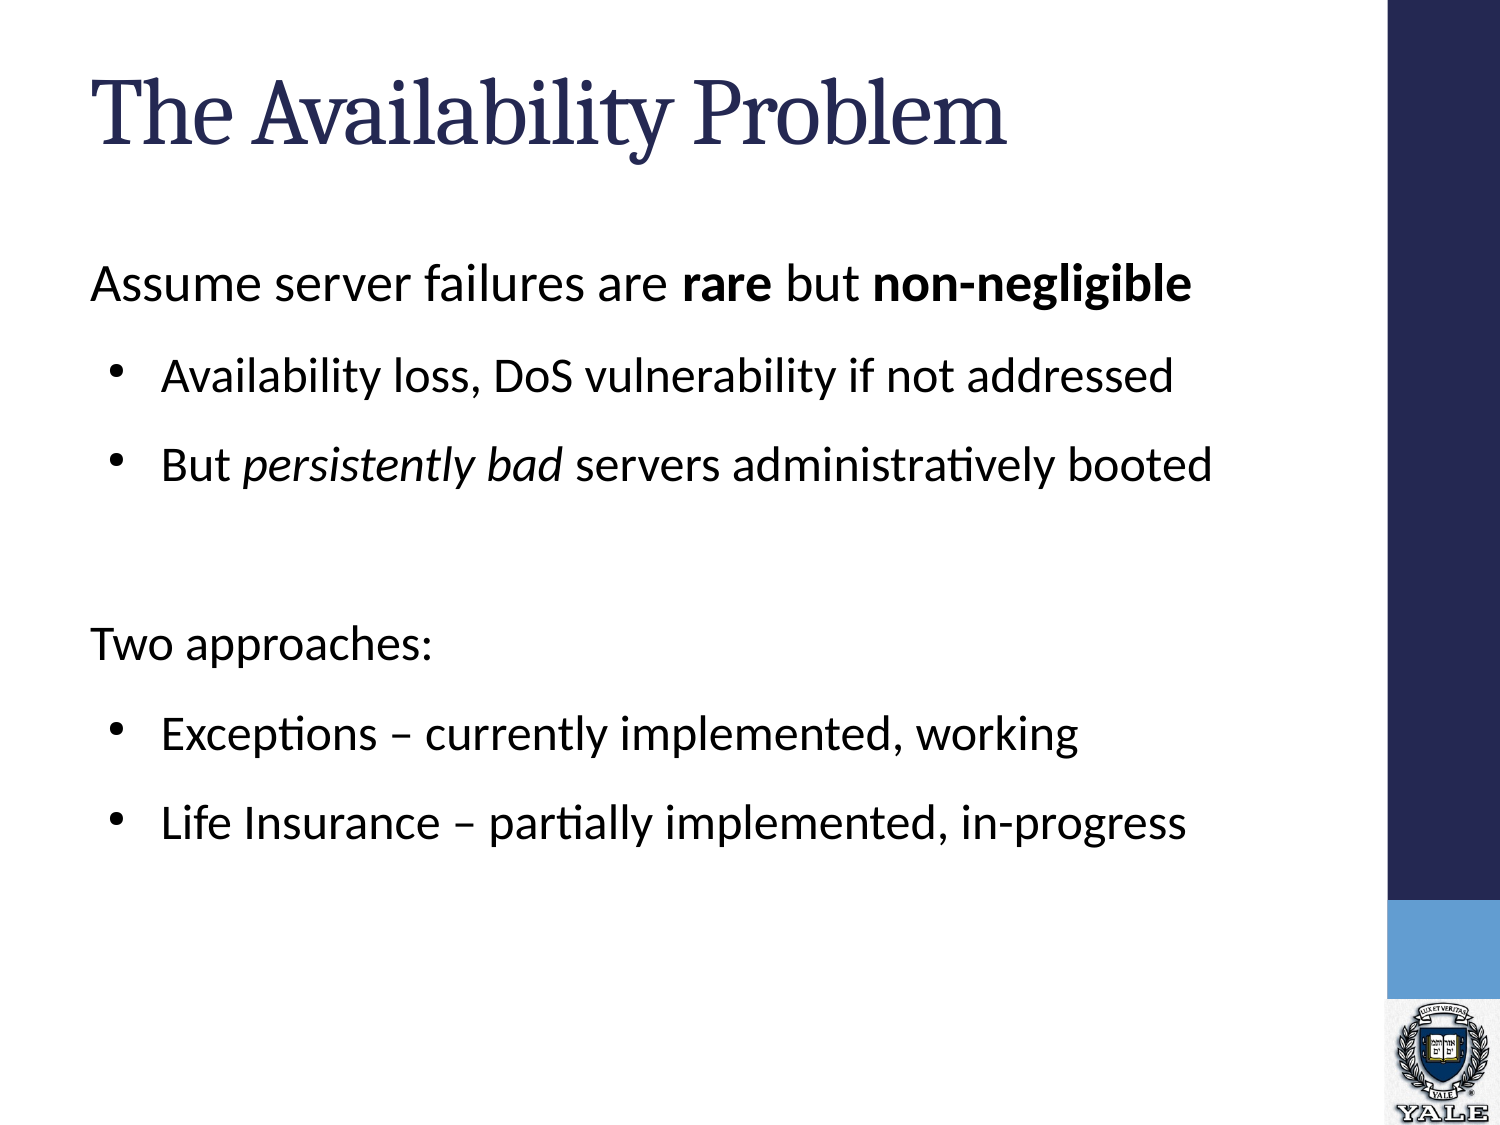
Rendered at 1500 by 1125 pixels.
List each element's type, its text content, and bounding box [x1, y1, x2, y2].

picture [1384, 999, 1500, 1125]
title The Availability Problem [75, 12, 1325, 200]
list Assume server failures are rare but non-negligible Availability loss, DoS vulnerability if not addressed But persistently bad servers administratively booted Two approaches: Exceptions – currently implemented, working Life Insurance – partially implemented, in-progress [75, 239, 1325, 1063]
